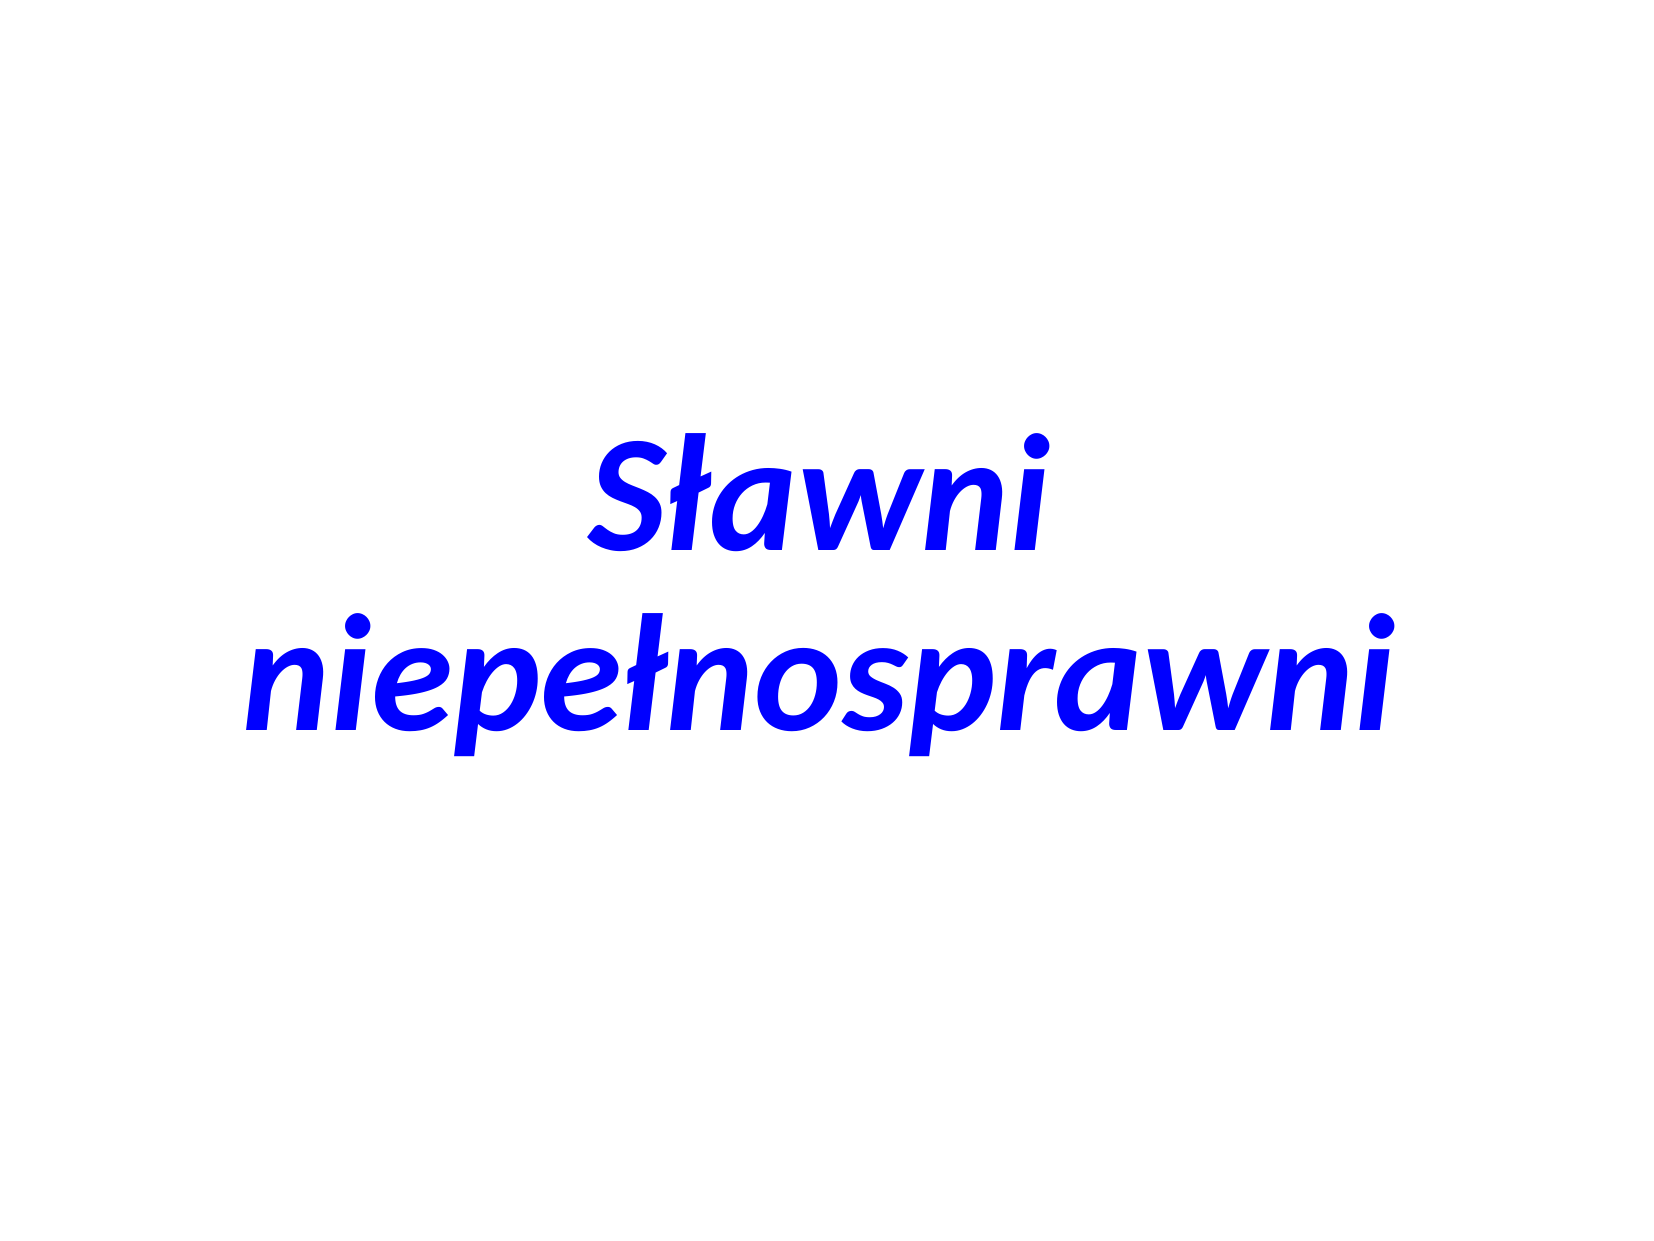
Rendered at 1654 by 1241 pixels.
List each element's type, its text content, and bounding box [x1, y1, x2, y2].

list Sławni niepełnosprawni [165, 175, 1475, 1092]
